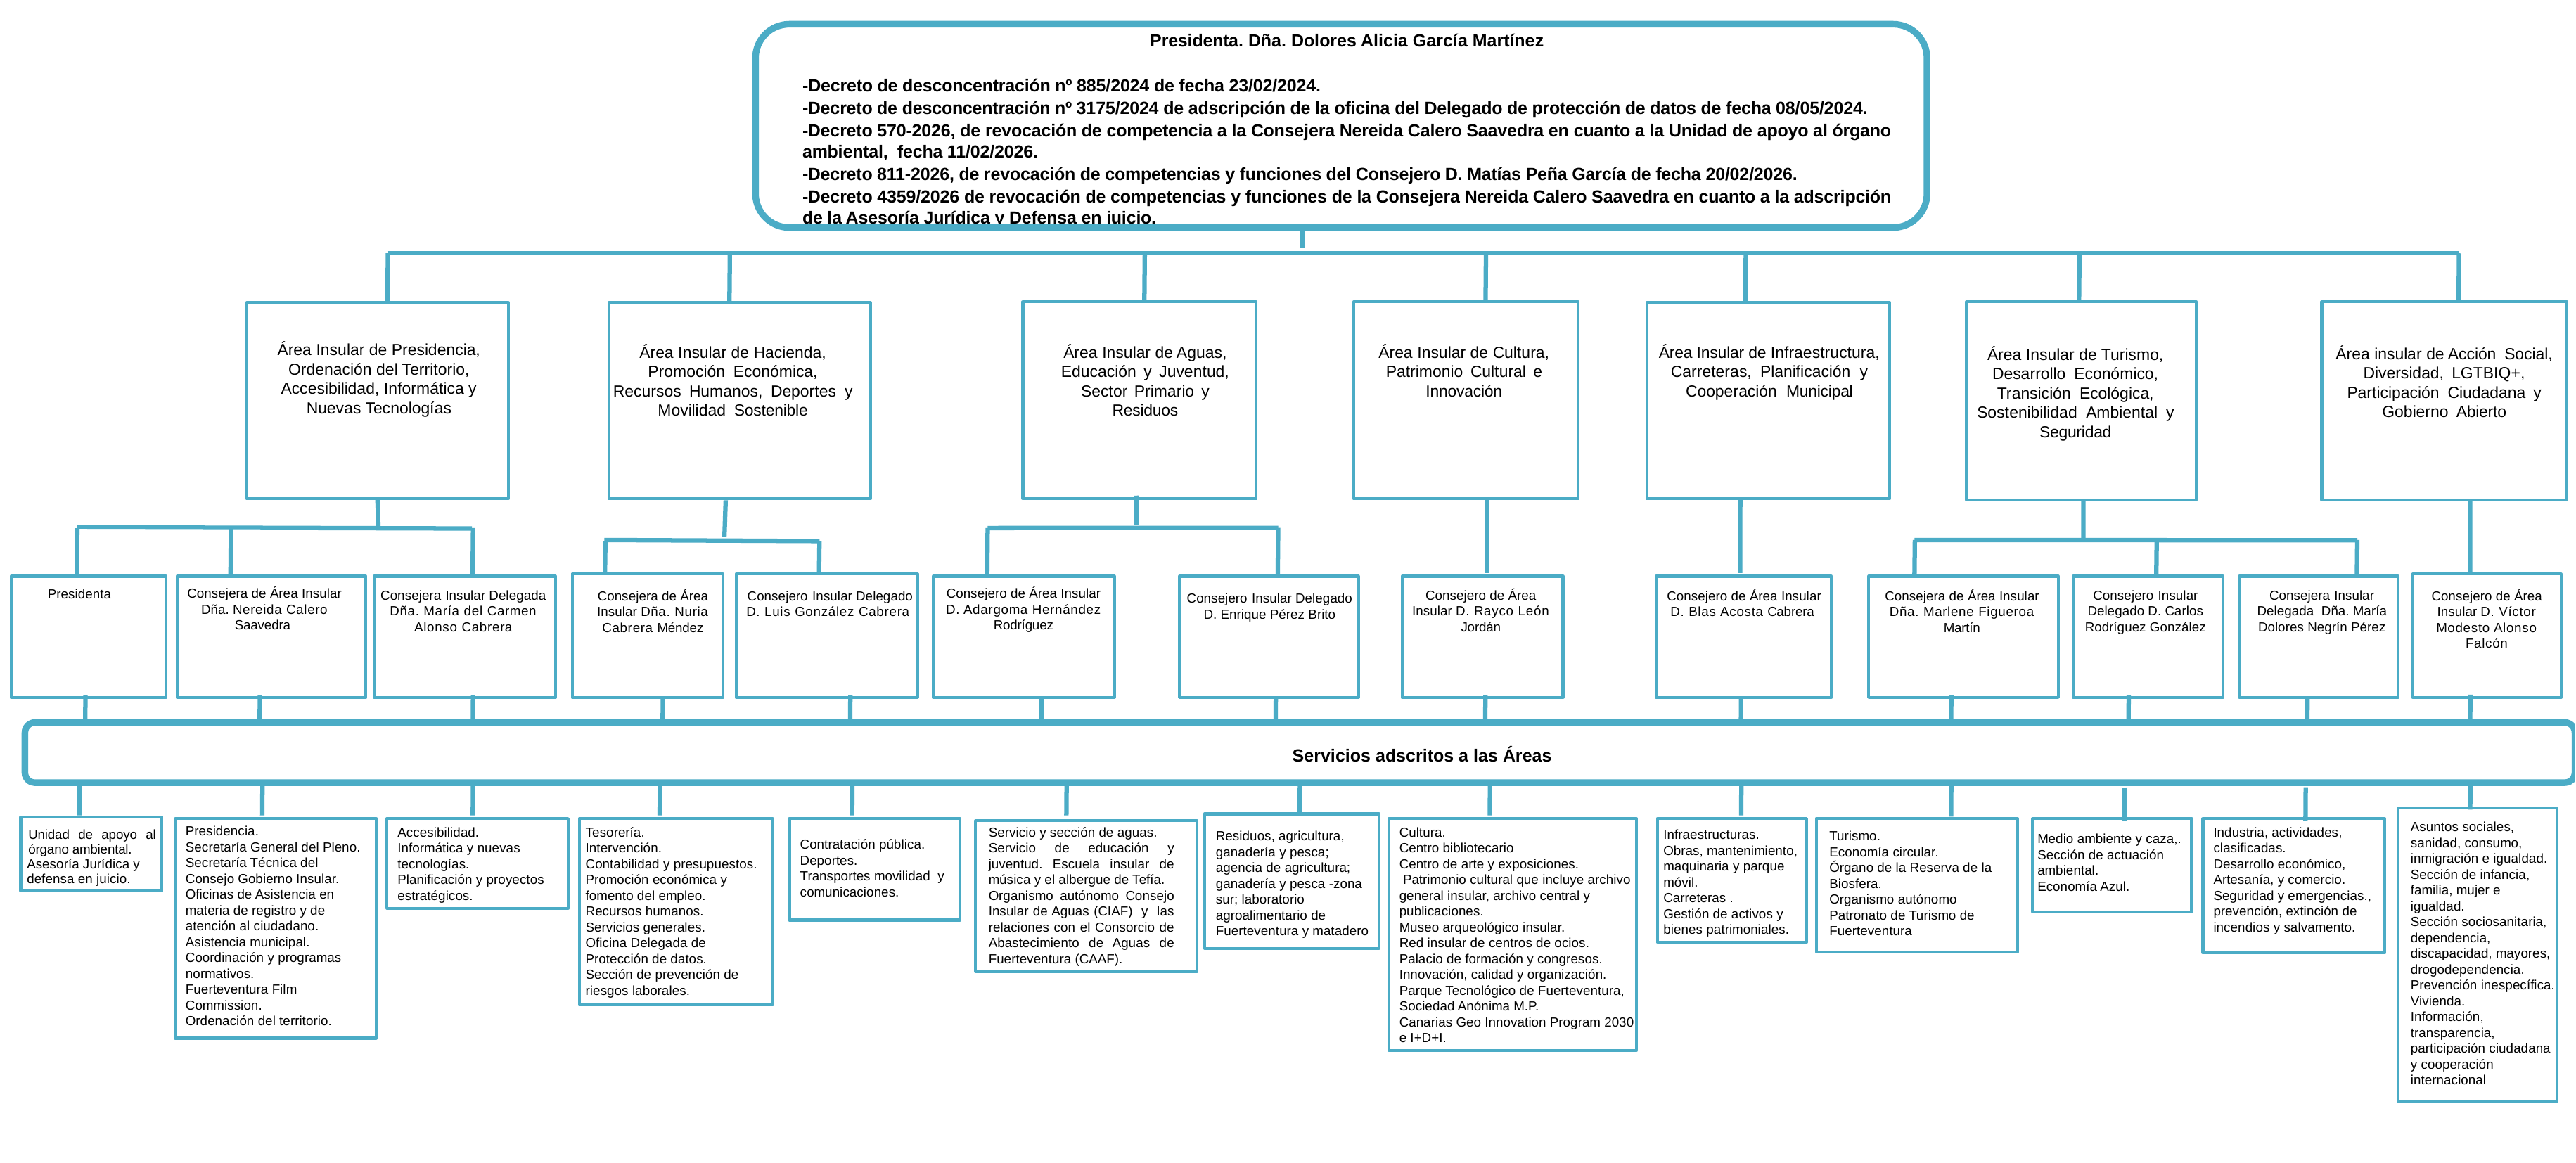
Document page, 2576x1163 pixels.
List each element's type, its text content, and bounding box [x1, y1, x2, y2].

text_box Consejera de Área Insular Dña. Nuria Cabrera Méndez [574, 582, 722, 641]
text_box Residuos, agricultura, ganadería y pesca; agencia de agricultura; ganadería y pesca -zona sur; laboratorio agroalimentario de Fuerteventura y matadero [1206, 822, 1378, 944]
text_box Área Insular de Cultura, Patrimonio Cultural e Innovación [1354, 337, 1575, 406]
text_box Medio ambiente y caza,. Sección de actuación ambiental. Economía Azul. [2034, 825, 2190, 899]
text_box Turismo. Economía circular. Órgano de la Reserva de la Biosfera. Organismo autónomo Patronato de Turismo de Fuerteventura [1819, 822, 2016, 944]
text_box Área Insular de Turismo, Desarrollo Económico, Transición Ecológica, Sostenibilidad Ambiental y Seguridad [1955, 339, 2196, 446]
text_box Consejera Insular Delegada Dña. María Dolores Negrín Pérez [2241, 582, 2397, 639]
text_box Presidenta [37, 582, 154, 608]
text_box Consejero de Área Insular D. Rayco León Jordán [1404, 582, 1561, 639]
text_box Área Insular de Aguas, Educación y Juventud, Sector Primario y Residuos [1034, 337, 1256, 425]
text_box Unidad de apoyo al órgano ambiental. Asesoría Jurídica y defensa en juicio. [16, 822, 167, 892]
text_box Área Insular de Hacienda, Promoción Económica, Recursos Humanos, Deportes y Movilidad Sostenible [602, 337, 864, 428]
text_box Consejera Insular Delegada Dña. María del Carmen Alonso Cabrera [376, 582, 554, 639]
text_box Consejero Insular Delegado D. Luis González Cabrera [738, 582, 916, 624]
text_box Área Insular de Infraestructura, Carreteras, Planificación y Cooperación Municipal [1639, 337, 1900, 406]
text_box Consejera de Área Insular Dña. Nereida Calero Saavedra [179, 579, 358, 641]
text_box Cultura. Centro bibliotecario Centro de arte y exposiciones. Patrimonio cultural que incluye archivo general insular, archivo central y publicaciones. Museo arqueológico insular. Red insular de centros de ocios. Palacio de formación y congresos. Innovación, calidad y organización. Parque Tecnológico de Fuerteventura, Sociedad Anónima M.P. Canarias Geo Innovation Program 2030 e I+D+I. [1390, 820, 1635, 1049]
text_box Contratación pública. Deportes. Transportes movilidad y comunicaciones. [791, 830, 959, 904]
text_box Consejero Insular Delegado D. Carlos Rodríguez González [2075, 582, 2222, 639]
text_box Consejero Insular Delegado D. Enrique Pérez Brito [1181, 585, 1357, 627]
text_box Consejera de Área Insular Dña. Marlene Figueroa Martín [1869, 582, 2056, 641]
text_box Consejera de Área Insular Dña. Nuria Cabrera Méndez [724, 582, 735, 641]
text_box Consejero de Área Insular D. Blas Acosta Cabrera [1658, 582, 1830, 624]
text_box Área Insular de Presidencia, Ordenación del Territorio, Accesibilidad, Informática y Nuevas Tecnologías [246, 334, 512, 426]
text_box Servicio y sección de aguas. Servicio de educación y juventud. Escuela insular de música y el albergue de Tefía. Organismo autónomo Consejo Insular de Aguas (CIAF) y las relaciones con el Consorcio de Abastecimiento de Aguas de Fuerteventura (CAAF). [978, 822, 1196, 970]
text_box Área insular de Acción Social, Diversidad, LGTBIQ+, Participación Ciudadana y Gobierno Abierto [2314, 338, 2575, 426]
text_box Servicios adscritos a las Áreas [1282, 739, 1563, 771]
text_box Asuntos sociales, sanidad, consumo, inmigración e igualdad. Sección de infancia, familia, mujer e igualdad. Sección sociosanitaria, dependencia, discapacidad, mayores, drogodependencia. Prevención inespecífica. Vivienda. Información, transparencia, participación ciudadana y cooperación internacional [2399, 813, 2568, 1095]
text_box Consejero de Área Insular D. Víctor Modesto Alonso Falcón [2413, 582, 2561, 656]
text_box Industria, actividades, clasificadas. Desarrollo económico, Artesanía, y comercio. Seguridad y emergencias., prevención, extinción de incendios y salvamento. [2205, 820, 2383, 940]
text_box Infraestructuras. Obras, mantenimiento, maquinaria y parque móvil. Carreteras . Gestión de activos y bienes patrimoniales. [1659, 821, 1805, 941]
text_box Tesorería. Intervención. Contabilidad y presupuestos. Promoción económica y fomento del empleo. Recursos humanos. Servicios generales. Oficina Delegada de Protección de datos. Sección de prevención de riesgos laborales. [581, 820, 771, 1003]
text_box Presidencia. Secretaría General del Pleno. Secretaría Técnica del Consejo Gobierno Insular. Oficinas de Asistencia en materia de registro y de atención al ciudadano. Asistencia municipal. Coordinación y programas normativos. Fuerteventura Film Commission. Ordenación del territorio. [177, 820, 373, 1036]
text_box Consejero Insular Delegado D. Carlos Rodríguez González [2060, 582, 2072, 639]
text_box Medio ambiente y caza,. Sección de actuación ambiental. Economía Azul. [2205, 825, 2220, 899]
text_box Presidenta. Dña. Dolores Alicia García Martínez -Decreto de desconcentración nº 885/2024 de fecha 23/02/2024. -Decreto de desconcentración nº 3175/2024 de adscripción de la oficina del Delegado de protección de datos de fecha 08/05/2024. -Decreto 570-2026, de revocación de competencia a la Consejera Nereida Calero Saavedra en cuanto a la Unidad de apoyo al órgano ambiental, fecha 11/02/2026. -Decreto 811-2026, de revocación de competencias y funciones del Consejero D. Matías Peña García de fecha 20/02/2026. -Decreto 4359/2026 de revocación de competencias y funciones de la Consejera Nereida Calero Saavedra en cuanto a la adscripción de la Asesoría Jurídica y Defensa en juicio. [800, 28, 1892, 224]
text_box Accesibilidad. Informática y nuevas tecnologías. Planificación y proyectos estratégicos. [388, 820, 558, 907]
text_box Consejero de Área Insular D. Adargoma Hernández Rodríguez [935, 579, 1113, 638]
